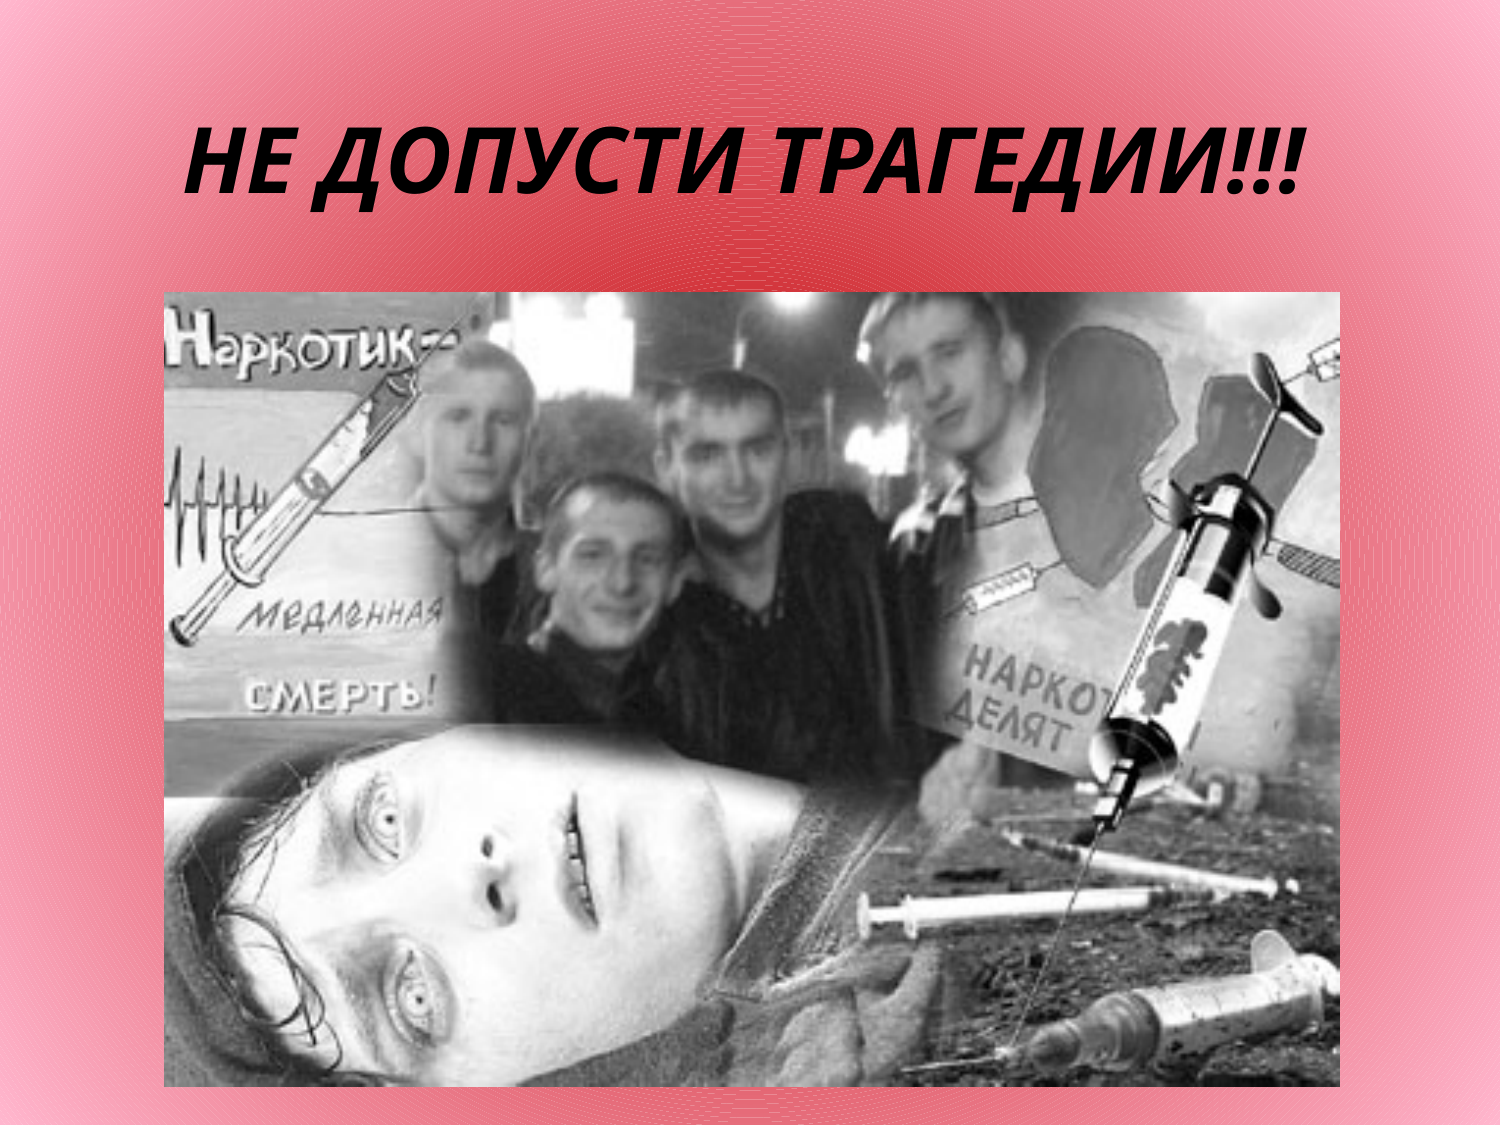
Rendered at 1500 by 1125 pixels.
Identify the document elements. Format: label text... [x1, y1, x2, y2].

title НЕ ДОПУСТИ ТРАГЕДИИ!!! [23, 45, 1465, 270]
picture [164, 292, 1340, 1087]
